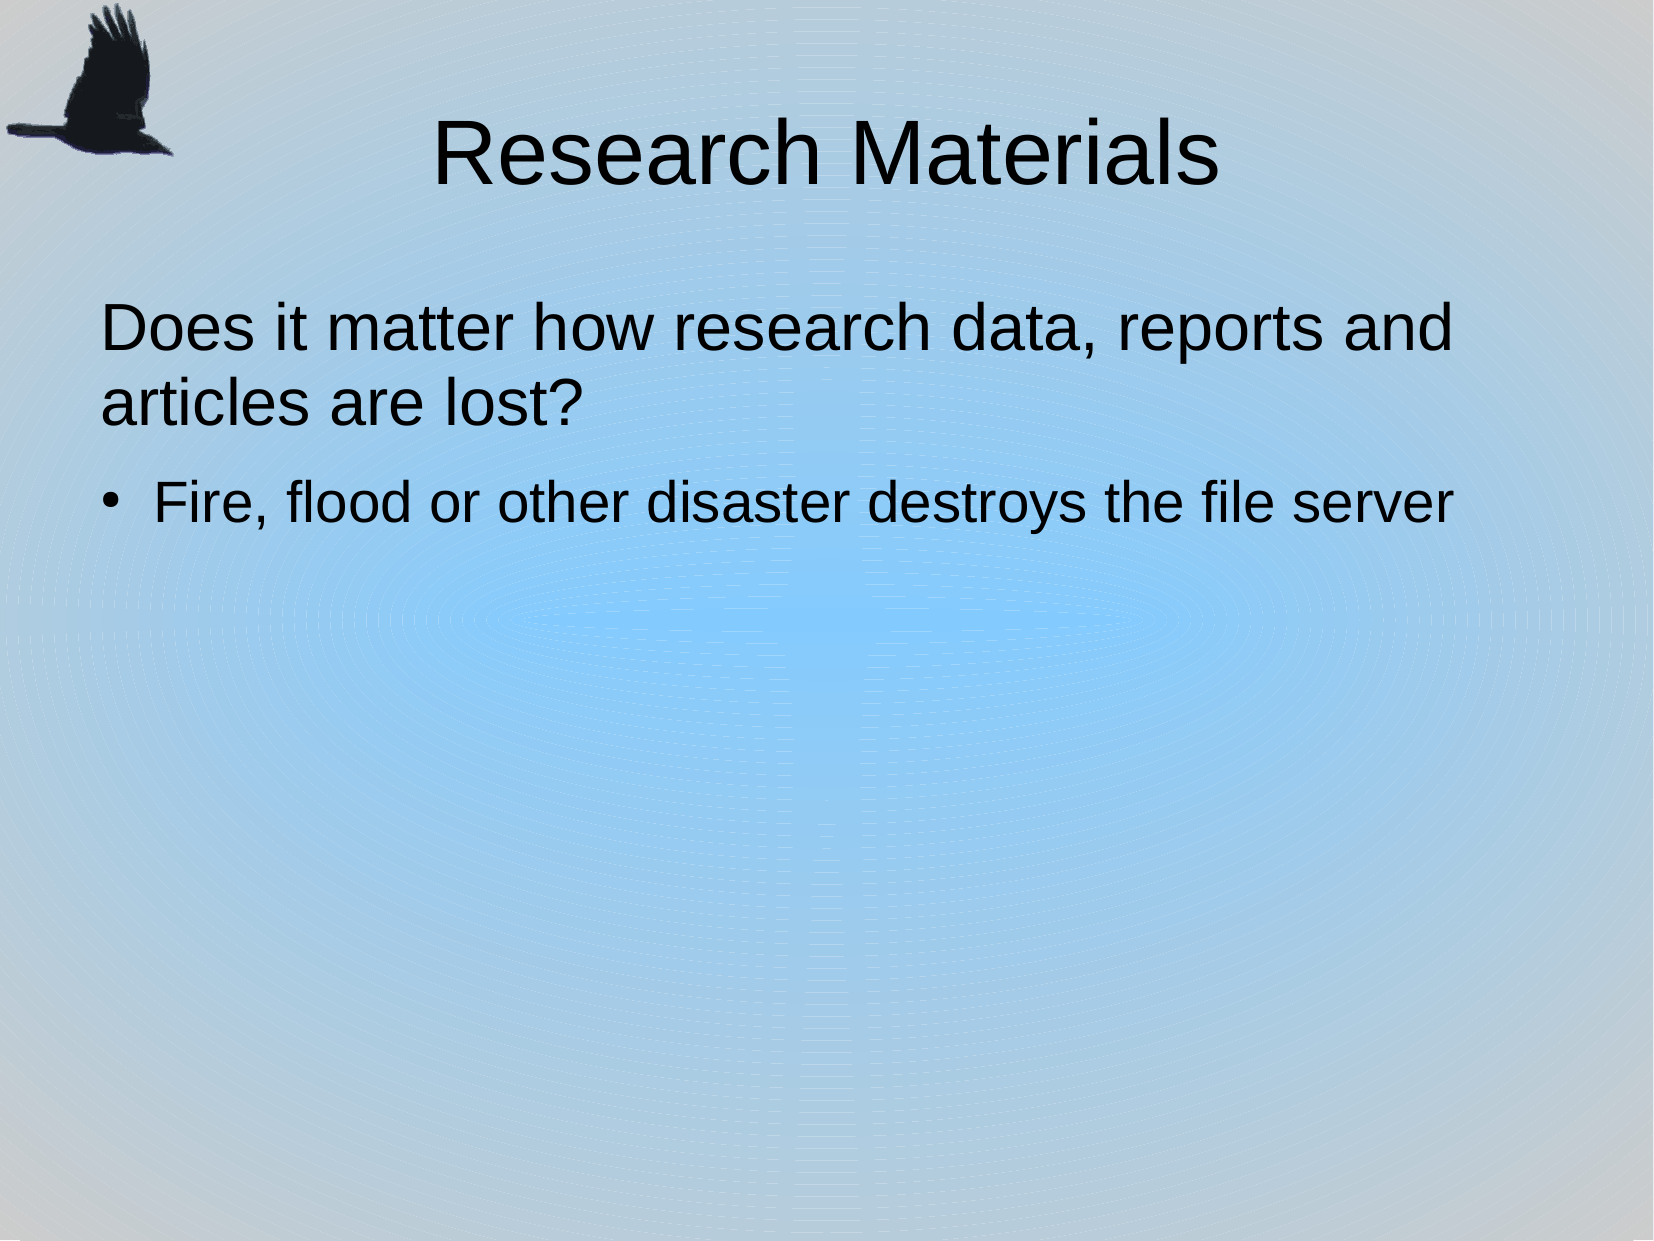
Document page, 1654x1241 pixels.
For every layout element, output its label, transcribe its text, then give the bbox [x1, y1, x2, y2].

list Does it matter how research data, reports and articles are lost? Fire, flood or other disaster destroys the file server [82, 290, 1571, 1094]
picture [0, 0, 178, 160]
title Research Materials [82, 56, 1571, 250]
